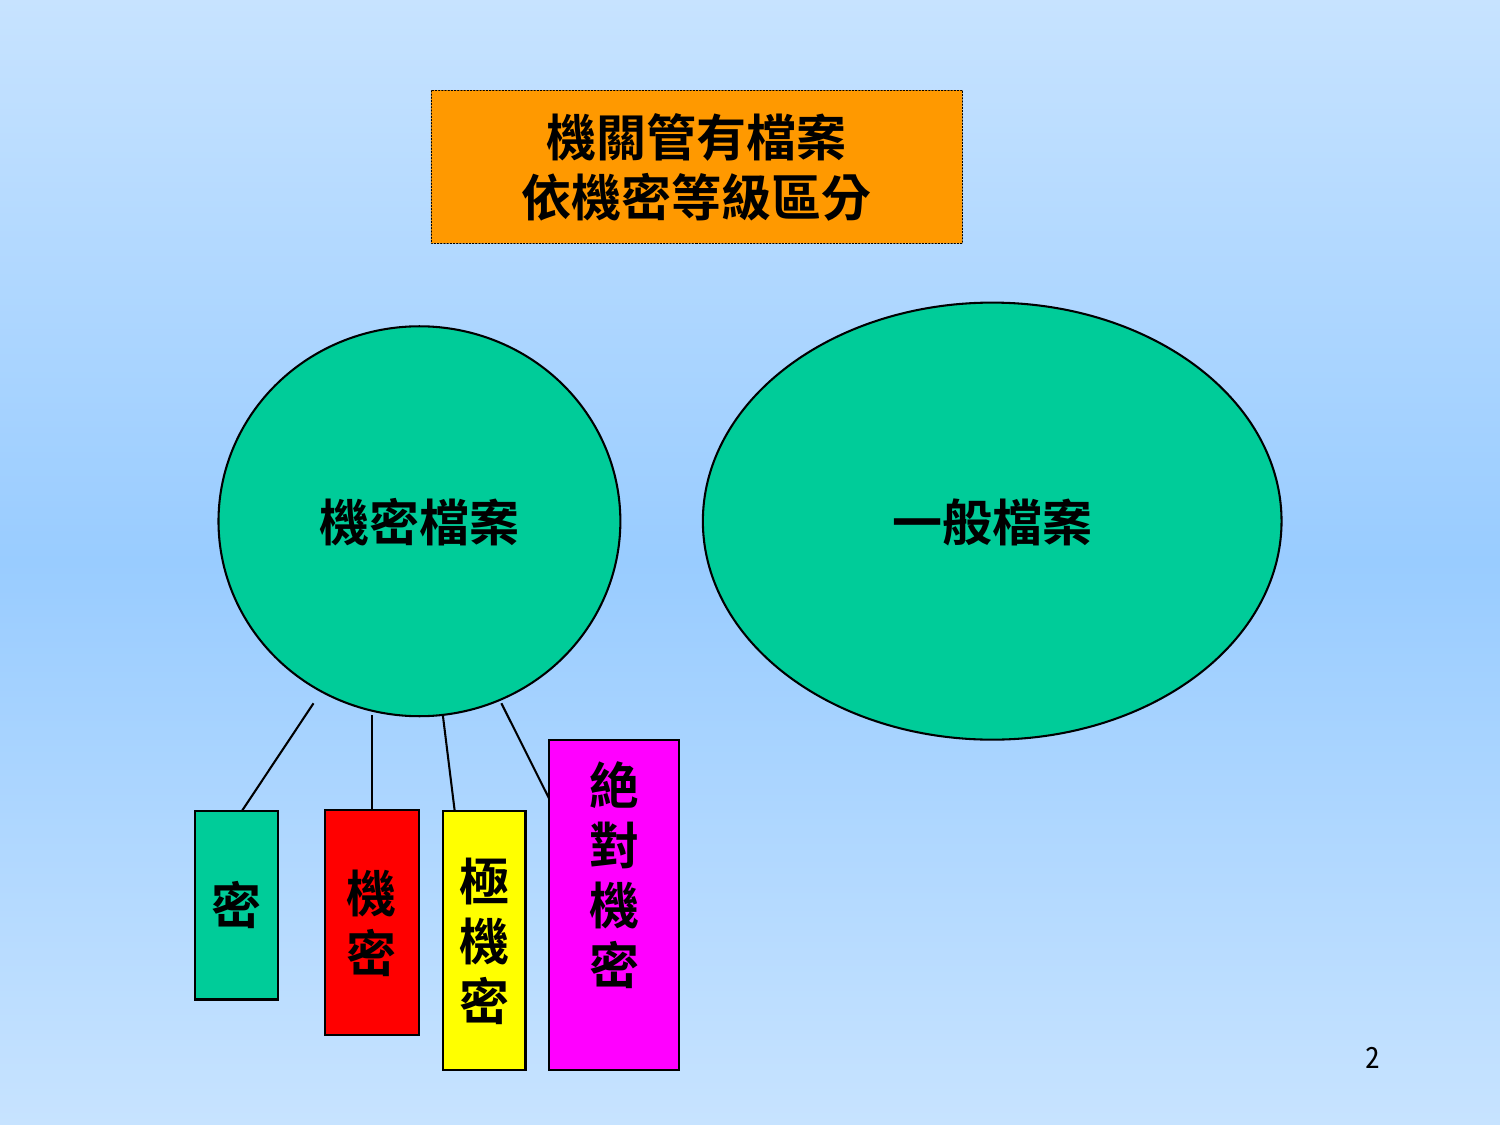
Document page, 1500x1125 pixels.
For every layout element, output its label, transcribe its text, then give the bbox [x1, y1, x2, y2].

text_box 機 密 [324, 810, 420, 1035]
text_box 一般檔案 [702, 302, 1282, 740]
text_box 機密檔案 [218, 326, 621, 717]
text_box <編號> [1074, 1025, 1388, 1101]
text_box 密 [194, 810, 278, 1000]
text_box 絶 對 機 密 [549, 739, 680, 1071]
text_box 極 機 密 [442, 810, 526, 1071]
text_box 機關管有檔案 依機密等級區分 [430, 90, 963, 244]
